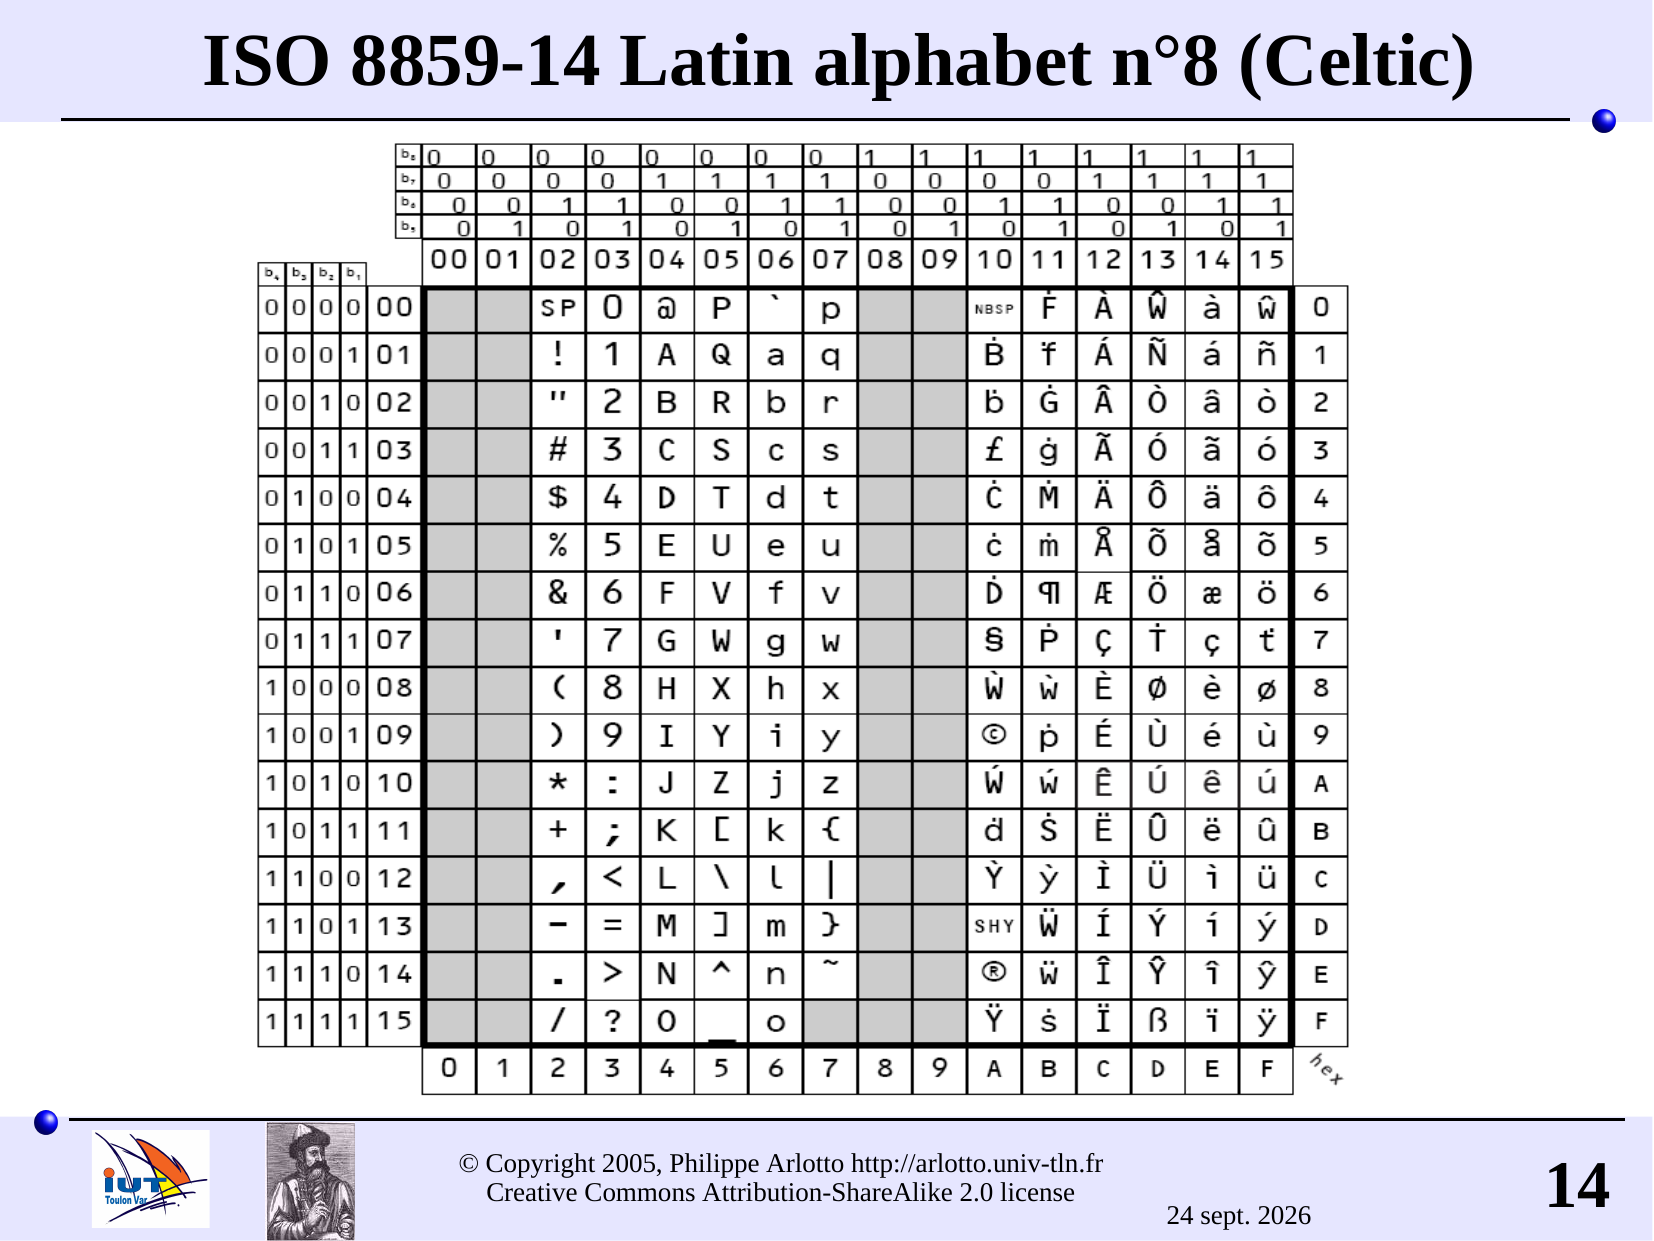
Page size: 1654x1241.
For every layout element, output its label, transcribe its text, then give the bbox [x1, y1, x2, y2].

picture [206, 123, 1359, 1099]
picture [265, 1122, 355, 1241]
title ISO 8859-14 Latin alphabet n°8 (Celtic) [95, 11, 1585, 110]
